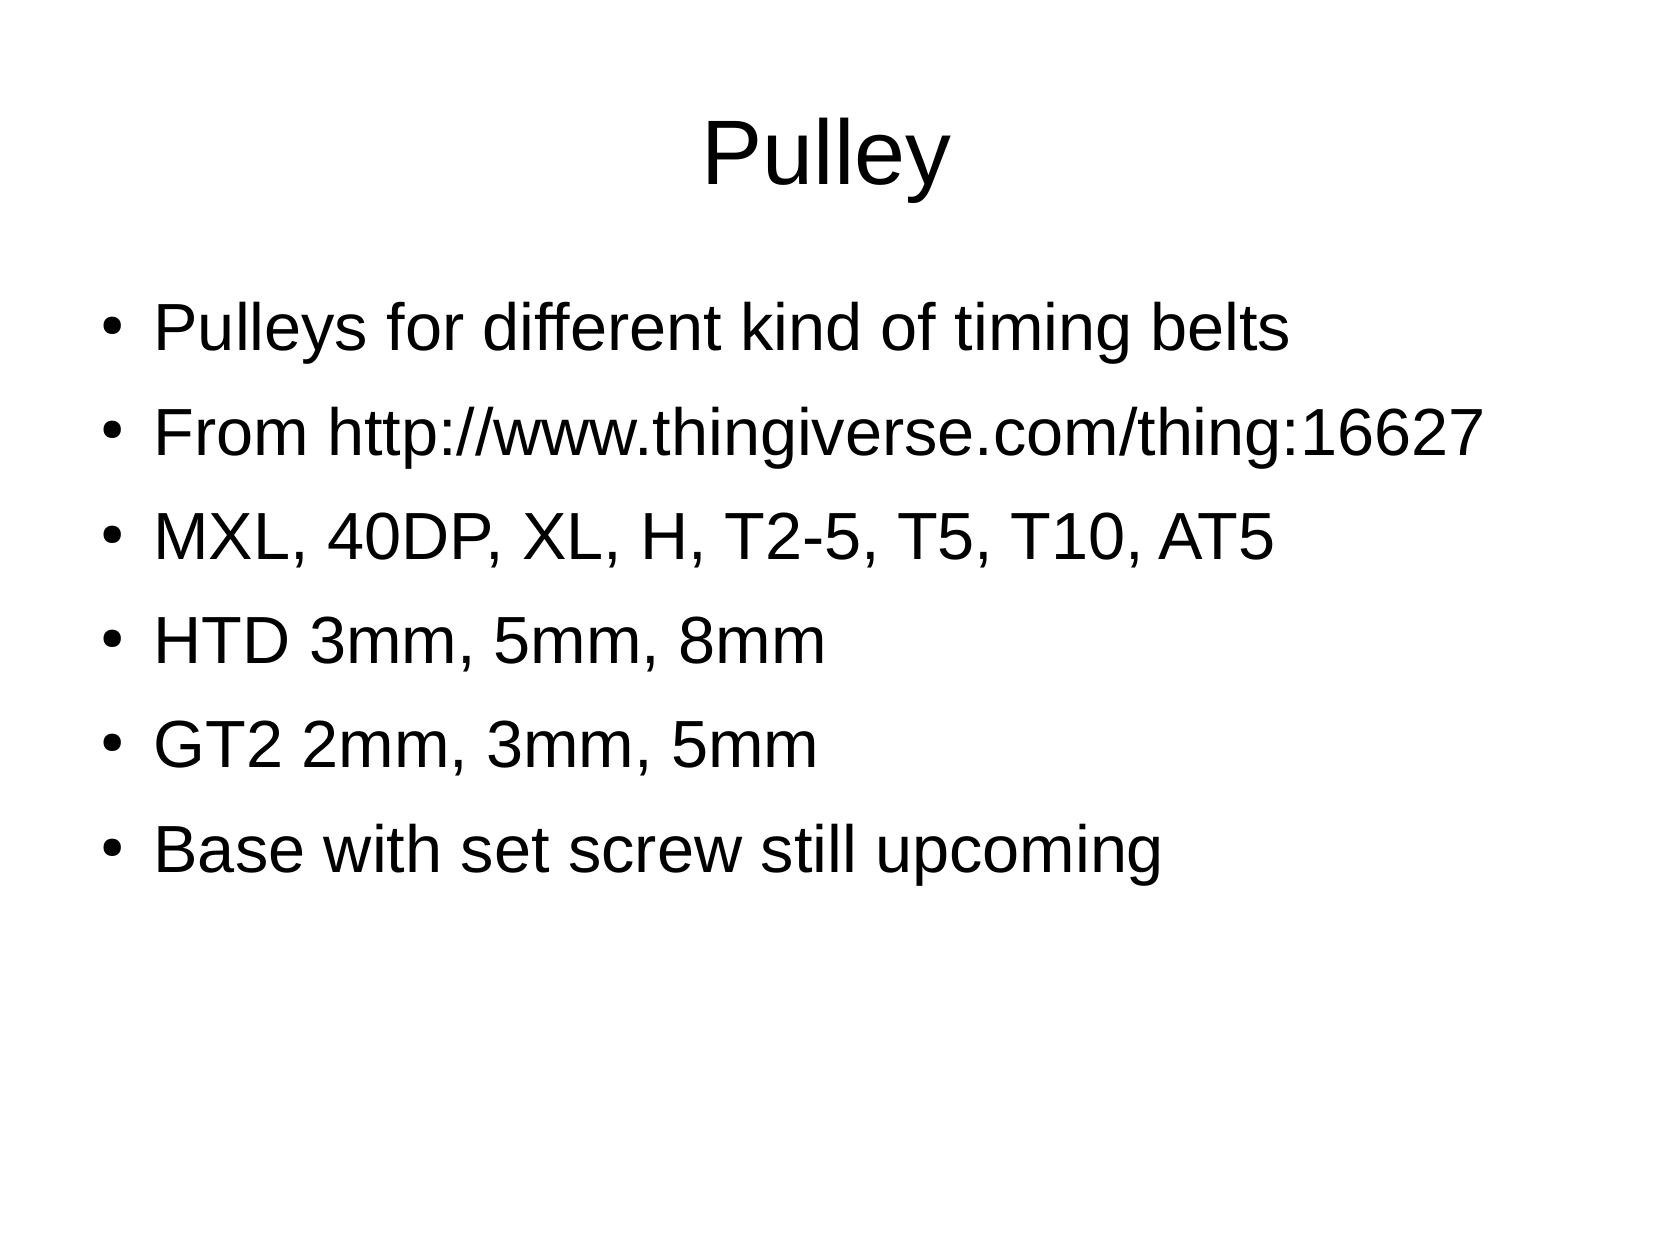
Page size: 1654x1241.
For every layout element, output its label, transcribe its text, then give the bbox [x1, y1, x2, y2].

title Pulley [82, 49, 1571, 257]
list Pulleys for different kind of timing belts From http://www.thingiverse.com/thing:16627 MXL, 40DP, XL, H, T2-5, T5, T10, AT5 HTD 3mm, 5mm, 8mm GT2 2mm, 3mm, 5mm Base with set screw still upcoming [82, 290, 1571, 1010]
